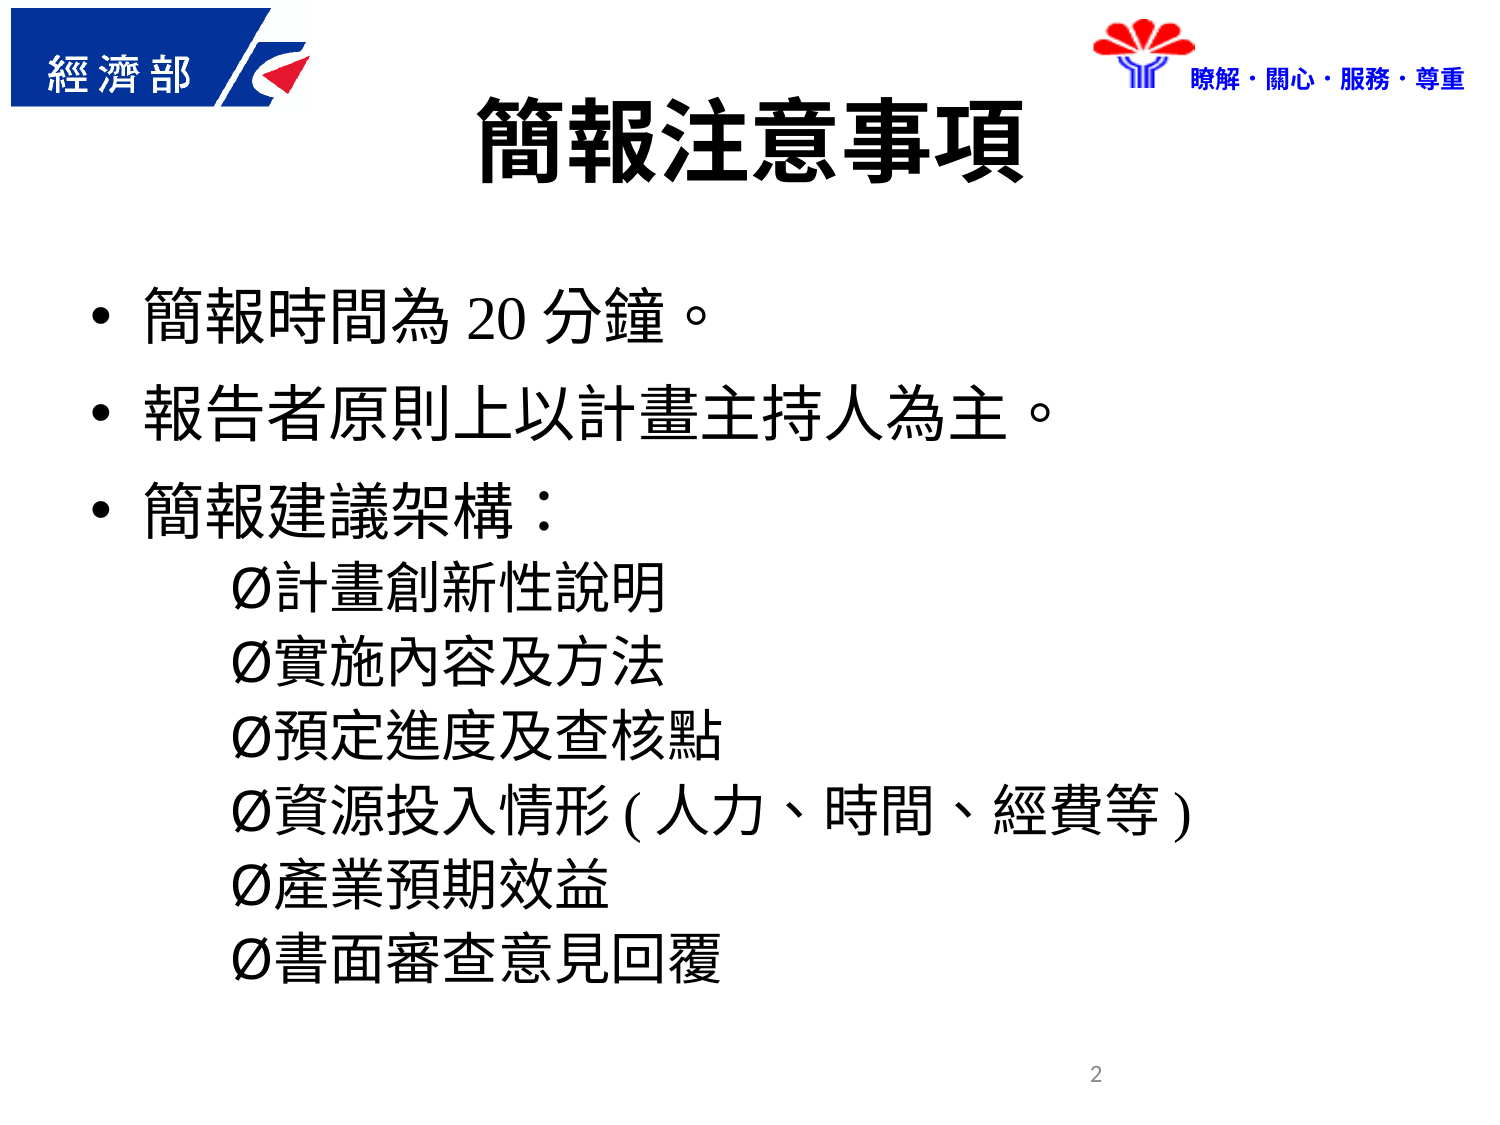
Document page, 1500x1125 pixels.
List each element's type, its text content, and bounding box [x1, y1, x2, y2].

text_box [1074, 1042, 1426, 1103]
list 簡報時間為20分鐘。 報告者原則上以計畫主持人為主。 簡報建議架構： 計畫創新性說明 實施內容及方法 預定進度及查核點 資源投入情形(人力、時間、經費等) 產業預期效益 書面審查意見回覆 [75, 231, 1426, 1036]
title 簡報注意事項 [75, 45, 1426, 231]
